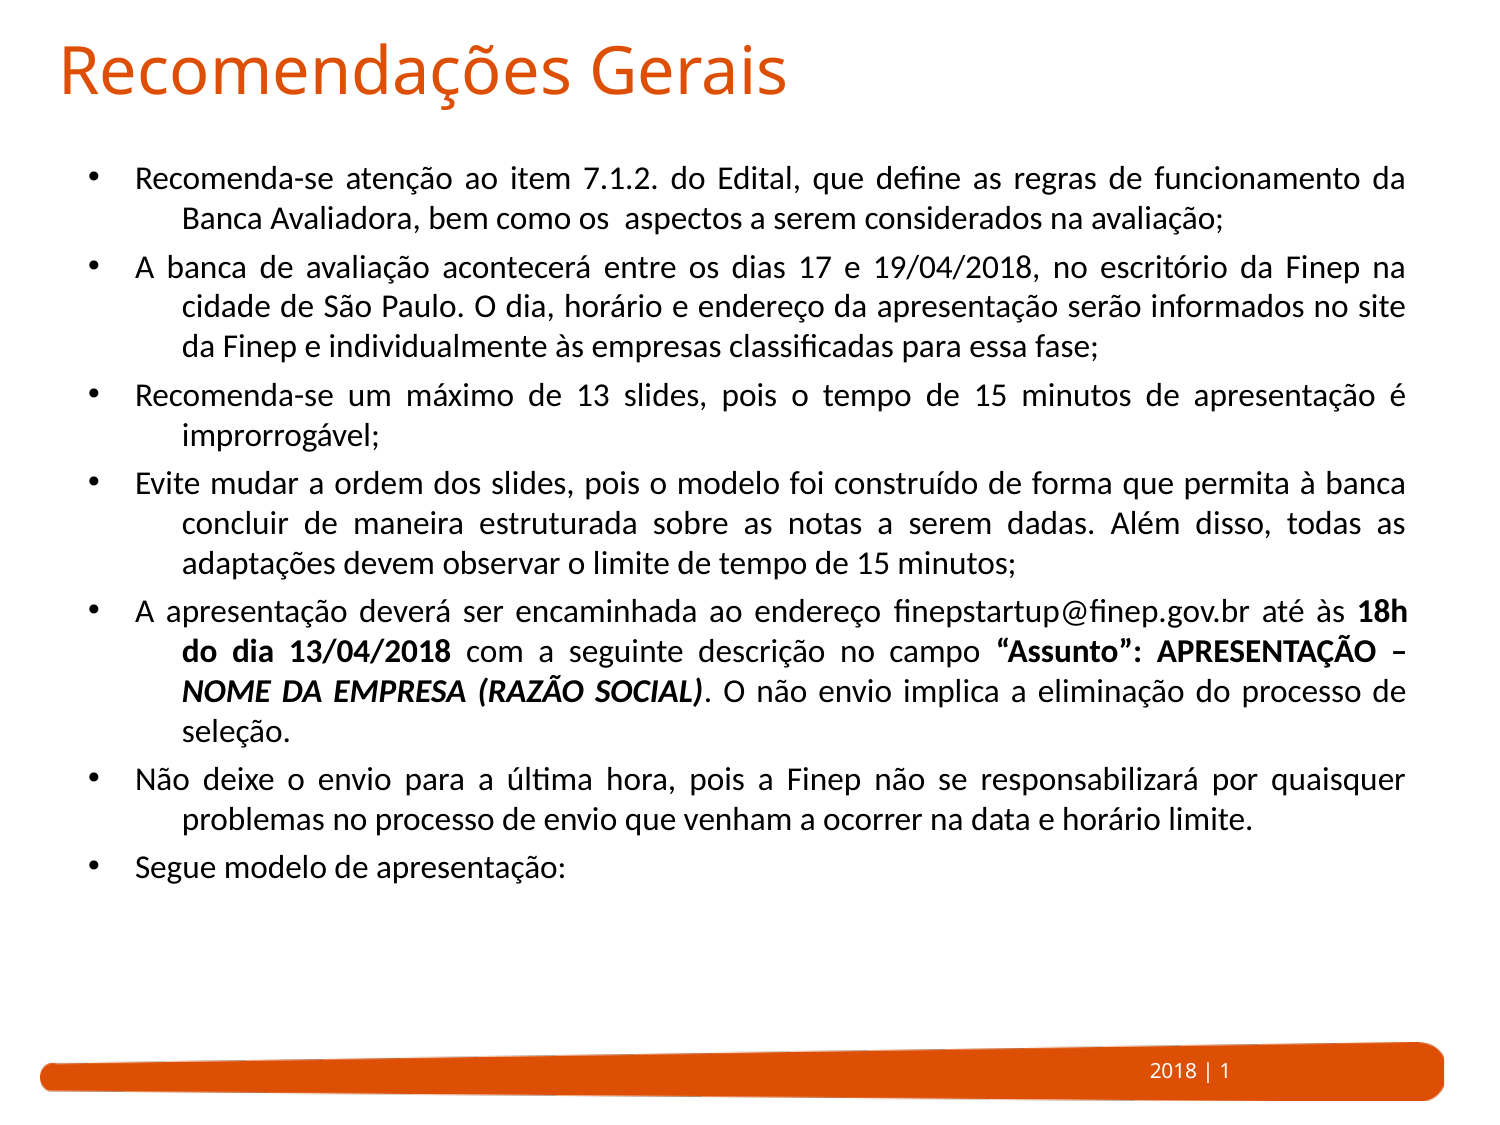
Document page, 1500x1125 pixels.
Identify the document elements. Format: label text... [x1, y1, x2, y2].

text_box Recomendações Gerais [58, 2, 1440, 148]
text_box Recomenda-se atenção ao item 7.1.2. do Edital, que define as regras de funcionamento da Banca Avaliadora, bem como os aspectos a serem considerados na avaliação; A banca de avaliação acontecerá entre os dias 17 e 19/04/2018, no escritório da Finep na cidade de São Paulo. O dia, horário e endereço da apresentação serão informados no site da Finep e individualmente às empresas classificadas para essa fase; Recomenda-se um máximo de 13 slides, pois o tempo de 15 minutos de apresentação é improrrogável; Evite mudar a ordem dos slides, pois o modelo foi construído de forma que permita à banca concluir de maneira estruturada sobre as notas a serem dadas. Além disso, todas as adaptações devem observar o limite de tempo de 15 minutos; A apresentação deverá ser encaminhada ao endereço finepstartup@finep.gov.br até às 18h do dia 13/04/2018 com a seguinte descrição no campo “Assunto”: APRESENTAÇÃO – NOME DA EMPRESA (RAZÃO SOCIAL). O não envio implica a eliminação do processo de seleção. Não deixe o envio para a última hora, pois a Finep não se responsabilizará por quaisquer problemas no processo de envio que venham a ocorrer na data e horário limite. Segue modelo de apresentação: [73, 149, 1424, 1024]
